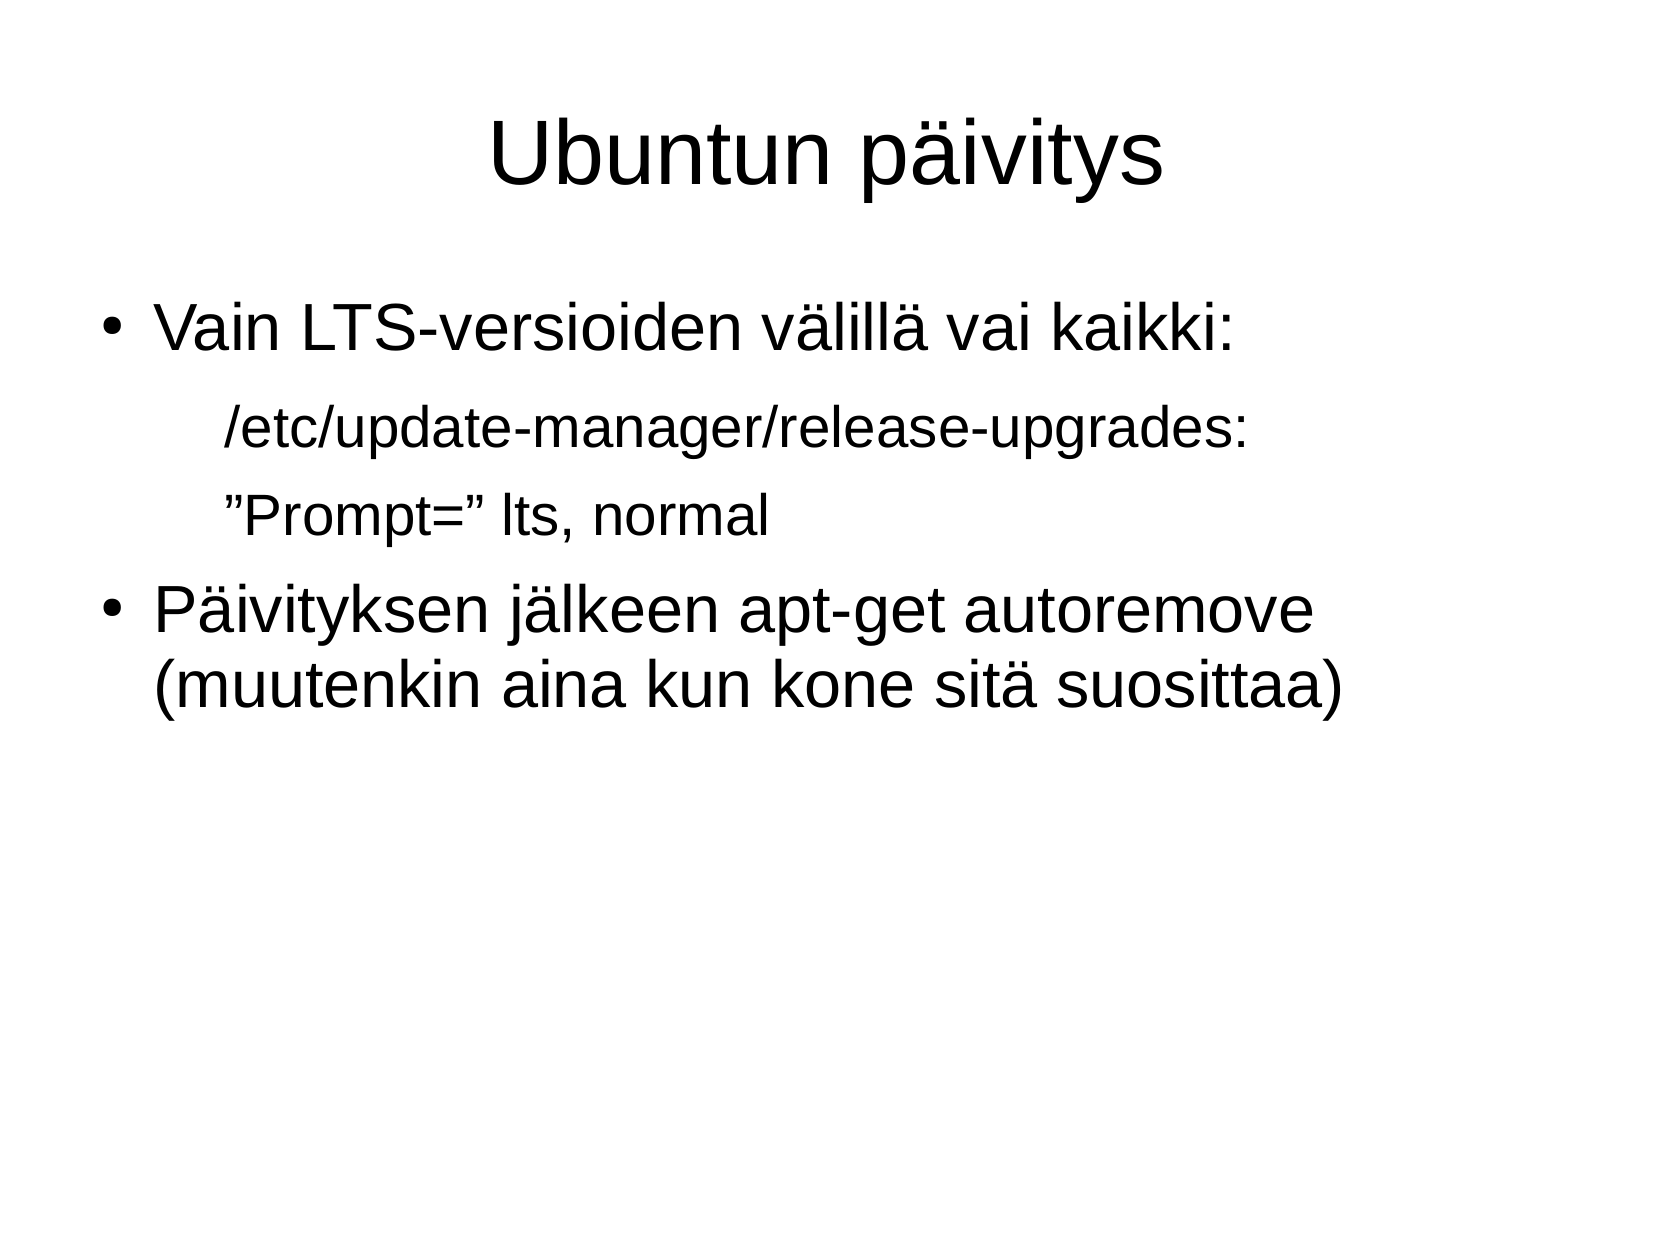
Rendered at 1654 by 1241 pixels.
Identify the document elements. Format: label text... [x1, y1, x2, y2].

list Vain LTS-versioiden välillä vai kaikki: /etc/update-manager/release-upgrades: ”Prompt=” lts, normal Päivityksen jälkeen apt-get autoremove (muutenkin aina kun kone sitä suosittaa) [82, 290, 1571, 1010]
title Ubuntun päivitys [82, 49, 1571, 257]
